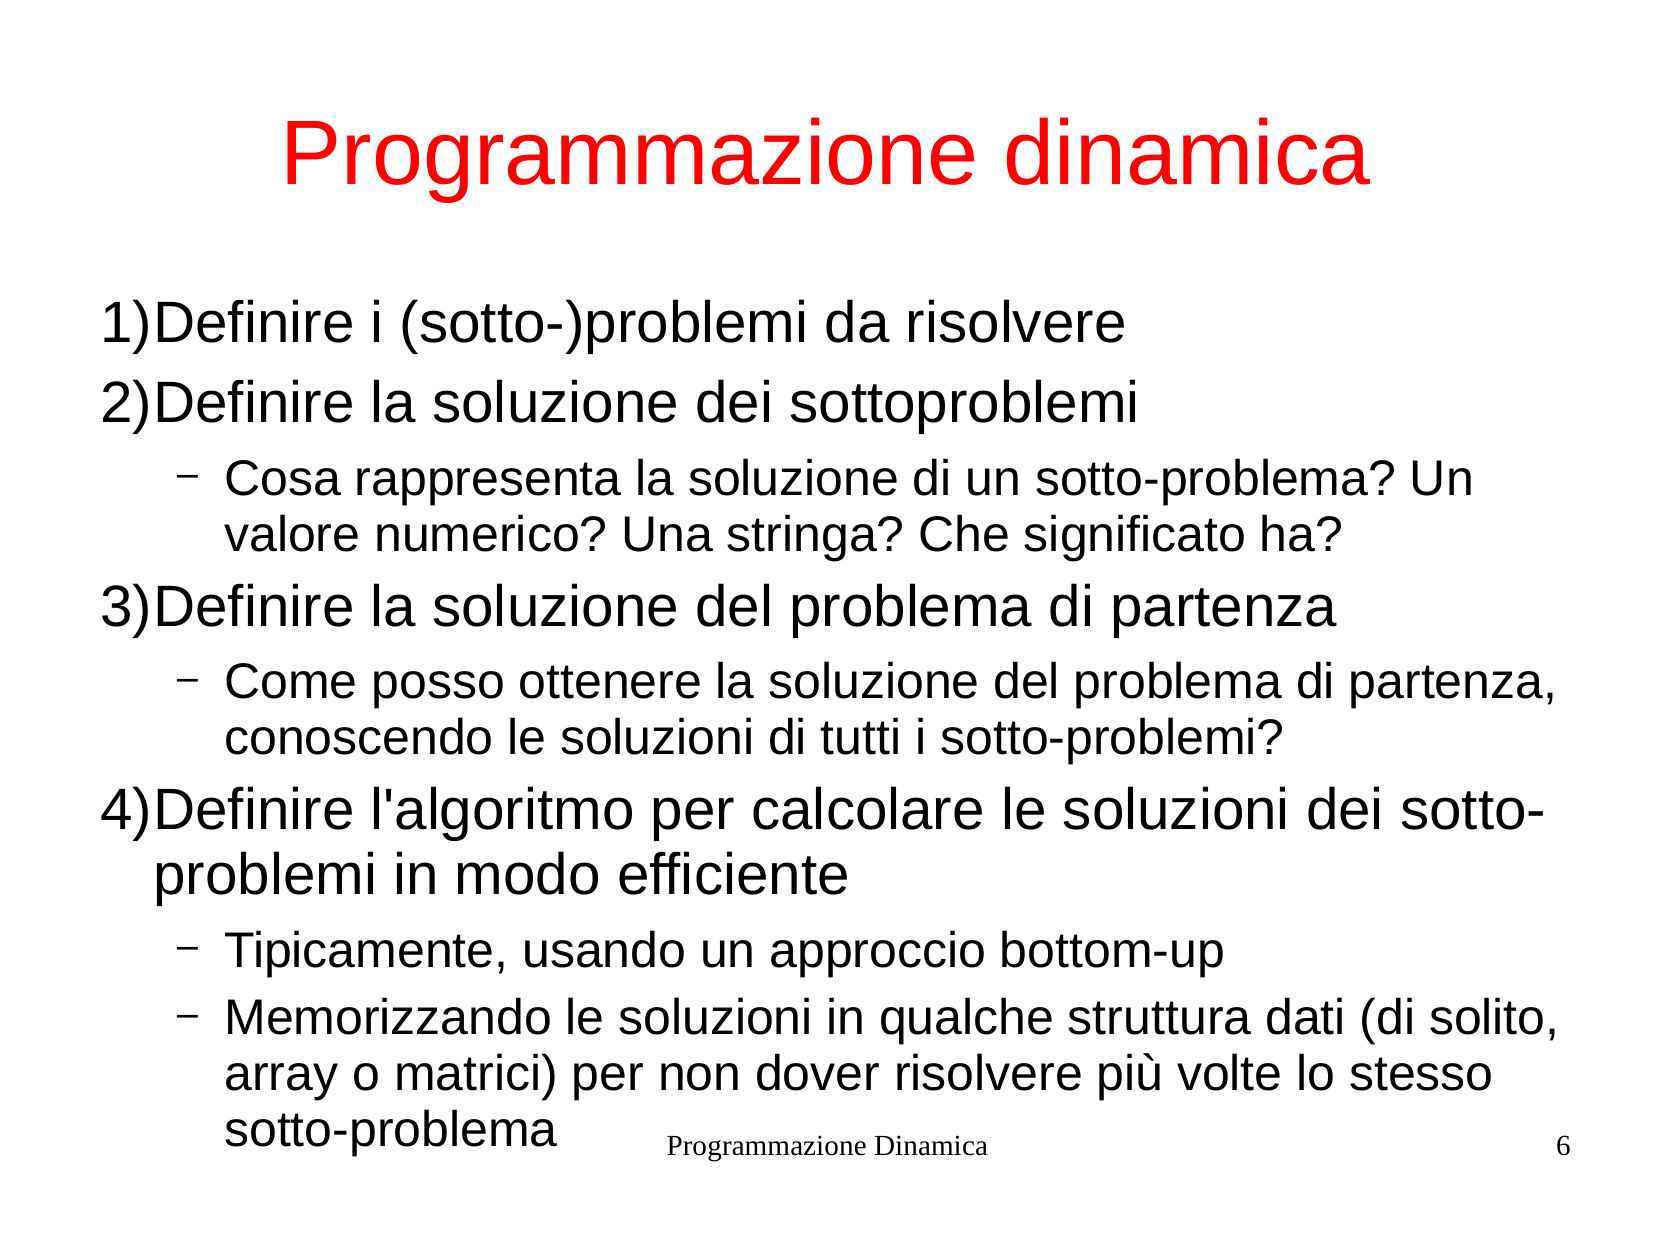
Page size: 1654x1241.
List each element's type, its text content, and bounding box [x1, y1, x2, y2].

title Programmazione dinamica [82, 49, 1571, 257]
list Definire i (sotto-)problemi da risolvere Definire la soluzione dei sottoproblemi Cosa rappresenta la soluzione di un sotto-problema? Un valore numerico? Una stringa? Che significato ha? Definire la soluzione del problema di partenza Come posso ottenere la soluzione del problema di partenza, conoscendo le soluzioni di tutti i sotto-problemi? Definire l'algoritmo per calcolare le soluzioni dei sotto-problemi in modo efficiente Tipicamente, usando un approccio bottom-up Memorizzando le soluzioni in qualche struttura dati (di solito, array o matrici) per non dover risolvere più volte lo stesso sotto-problema [82, 290, 1571, 1234]
